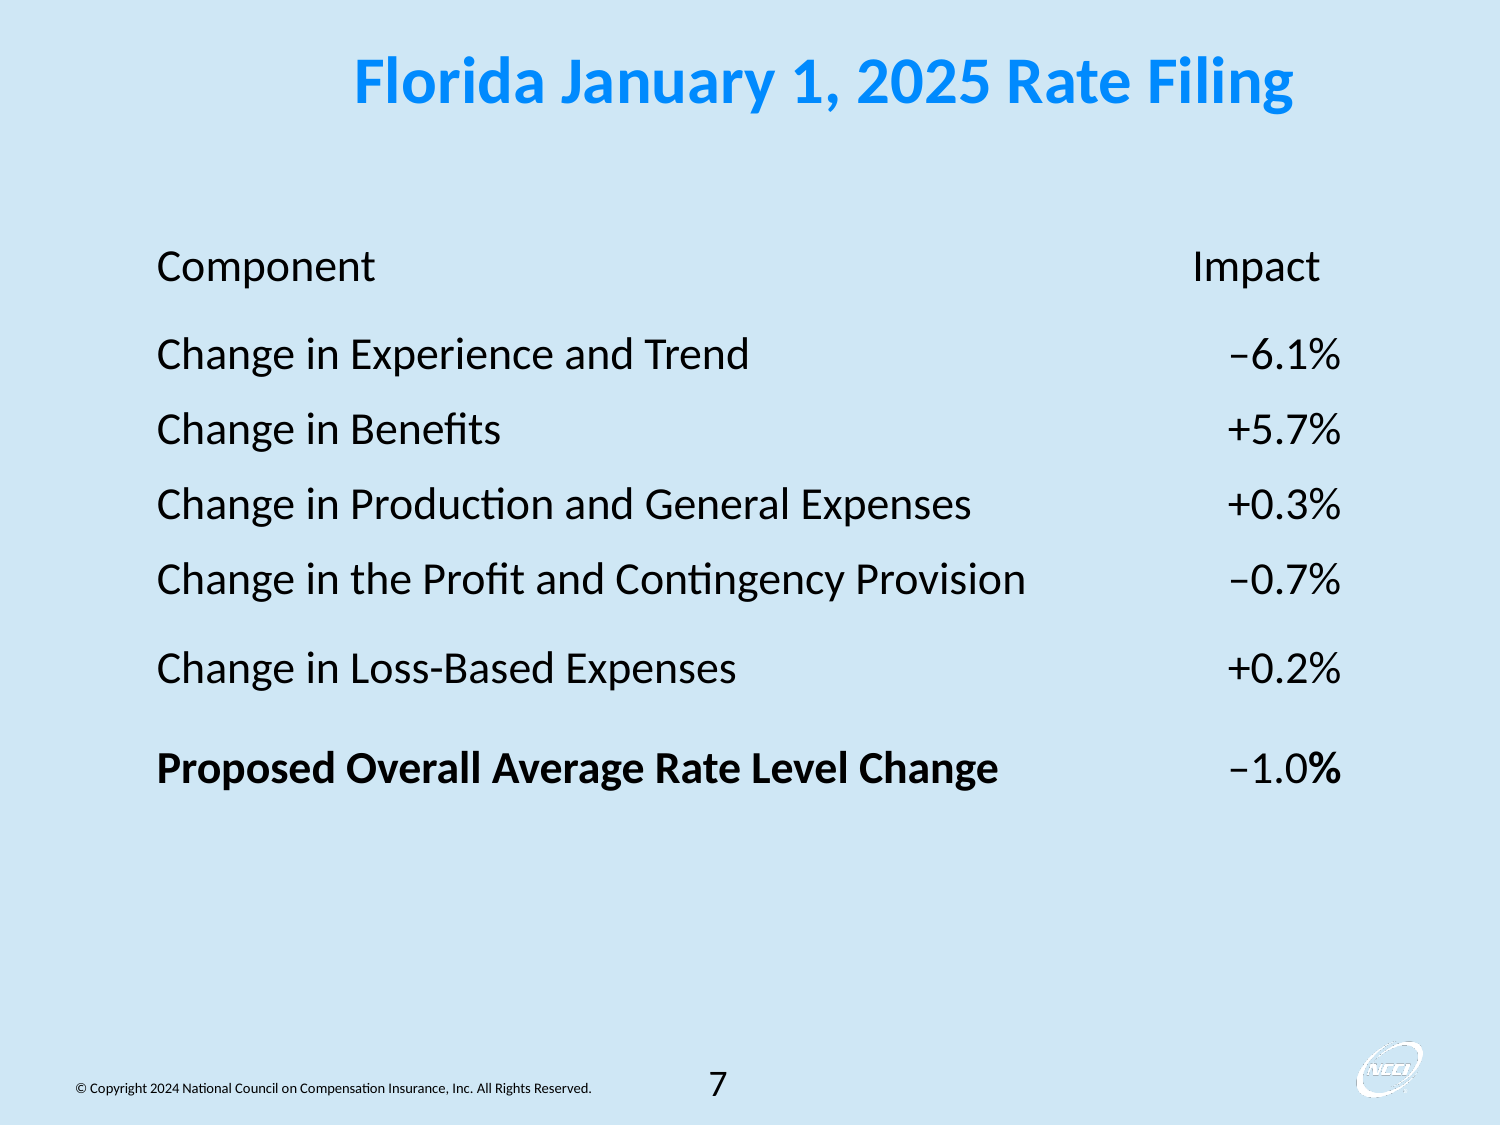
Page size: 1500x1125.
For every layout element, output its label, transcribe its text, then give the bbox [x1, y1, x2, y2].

table_cell Change in Experience and Trend [137, 326, 1113, 401]
table_cell Change in the Profit and Contingency Provision [137, 551, 1113, 640]
table_cell Change in Production and General Expenses [137, 476, 1113, 551]
table_cell –0.7% [1113, 551, 1361, 640]
slide_number <number> [693, 1052, 807, 1112]
table_cell Change in Benefits [137, 401, 1113, 476]
table_cell +0.2% [1113, 640, 1361, 728]
table_cell –1.0% [1113, 728, 1361, 816]
table_cell +0.3% [1113, 476, 1361, 551]
table_cell +5.7% [1113, 401, 1361, 476]
title Florida January 1, 2025 Rate Filing [75, 29, 1500, 120]
table_header Impact [1113, 238, 1361, 326]
table_cell Change in Loss-Based Expenses [137, 640, 1113, 728]
picture [1352, 1037, 1426, 1100]
table_cell –6.1% [1113, 326, 1361, 401]
table_header Component [137, 238, 1113, 326]
table_cell Proposed Overall Average Rate Level Change [137, 728, 1113, 816]
